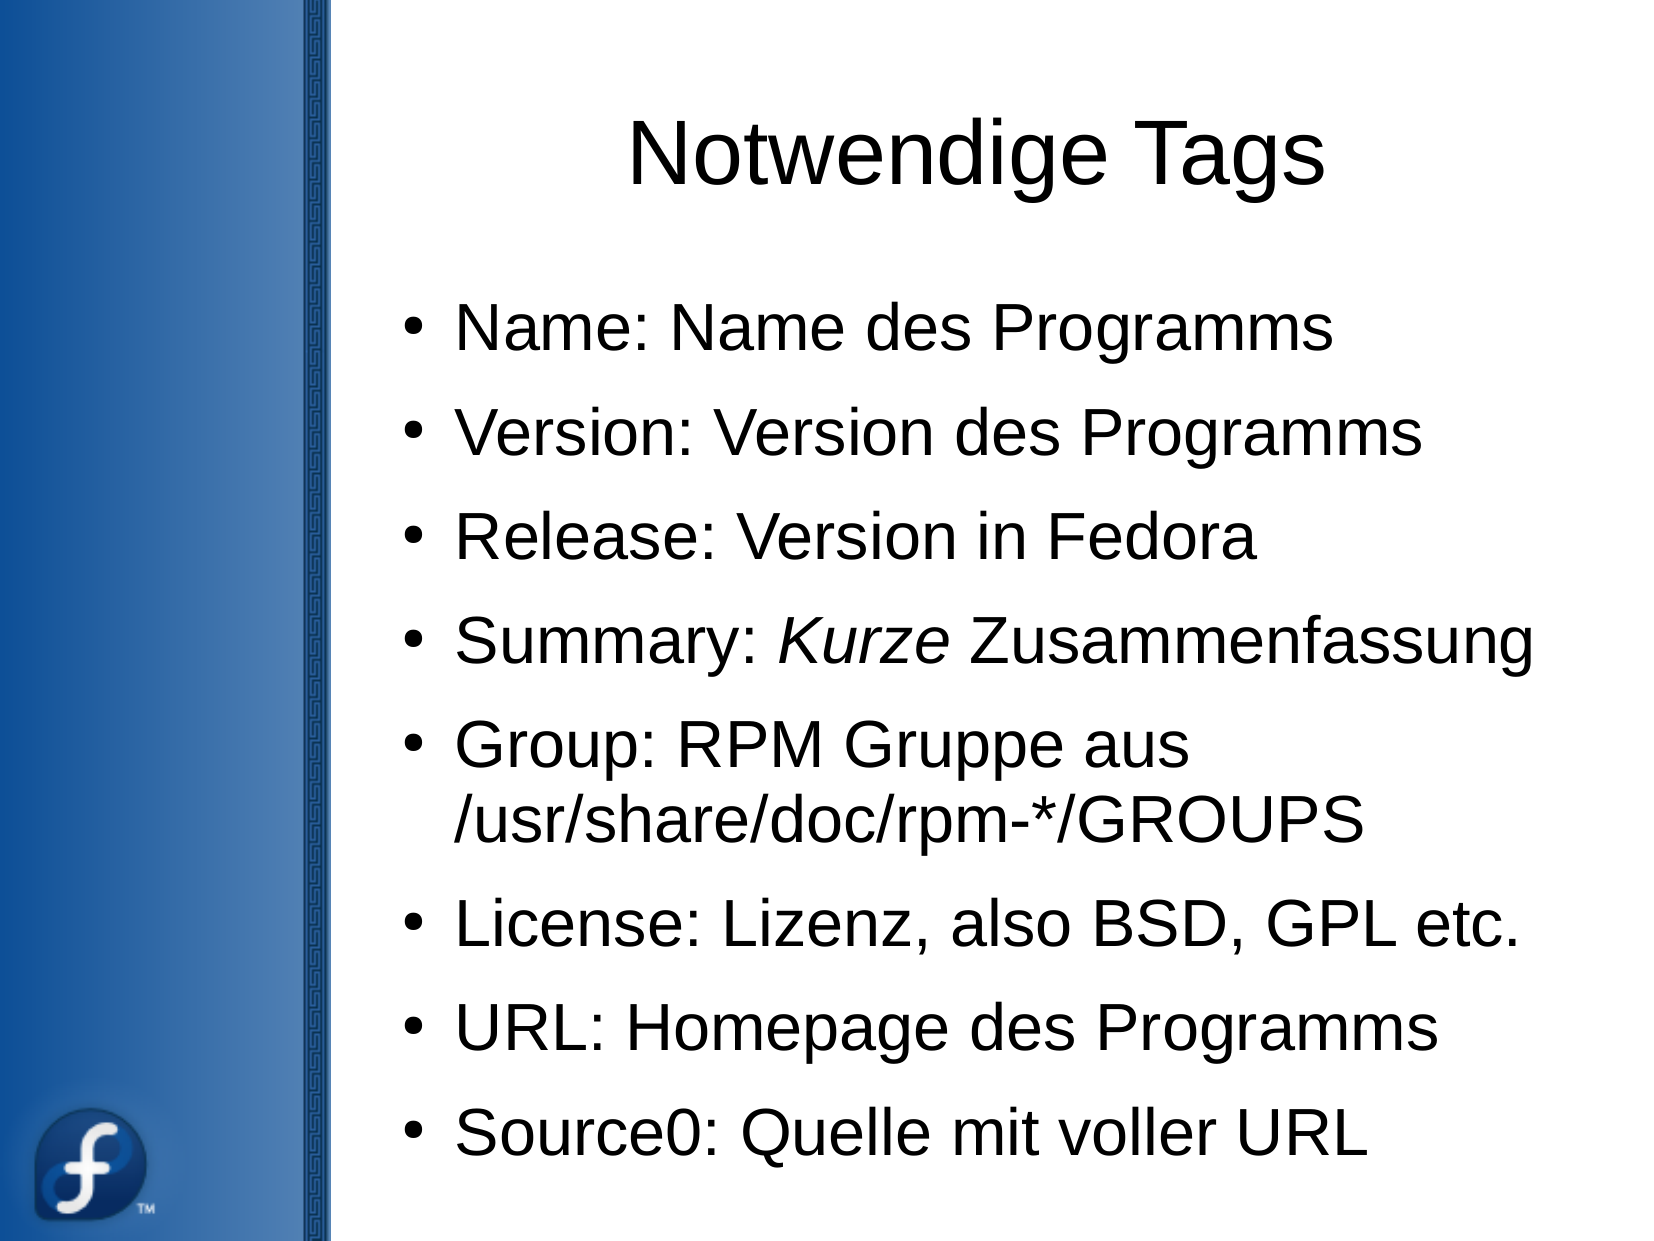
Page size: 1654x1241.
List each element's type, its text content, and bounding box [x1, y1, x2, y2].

title Notwendige Tags [383, 49, 1571, 257]
picture [0, 0, 331, 1241]
list Name: Name des Programms Version: Version des Programms Release: Version in Fedora Summary: Kurze Zusammenfassung Group: RPM Gruppe aus /usr/share/doc/rpm-*/GROUPS License: Lizenz, also BSD, GPL etc. URL: Homepage des Programms Source0: Quelle mit voller URL [383, 290, 1571, 1170]
